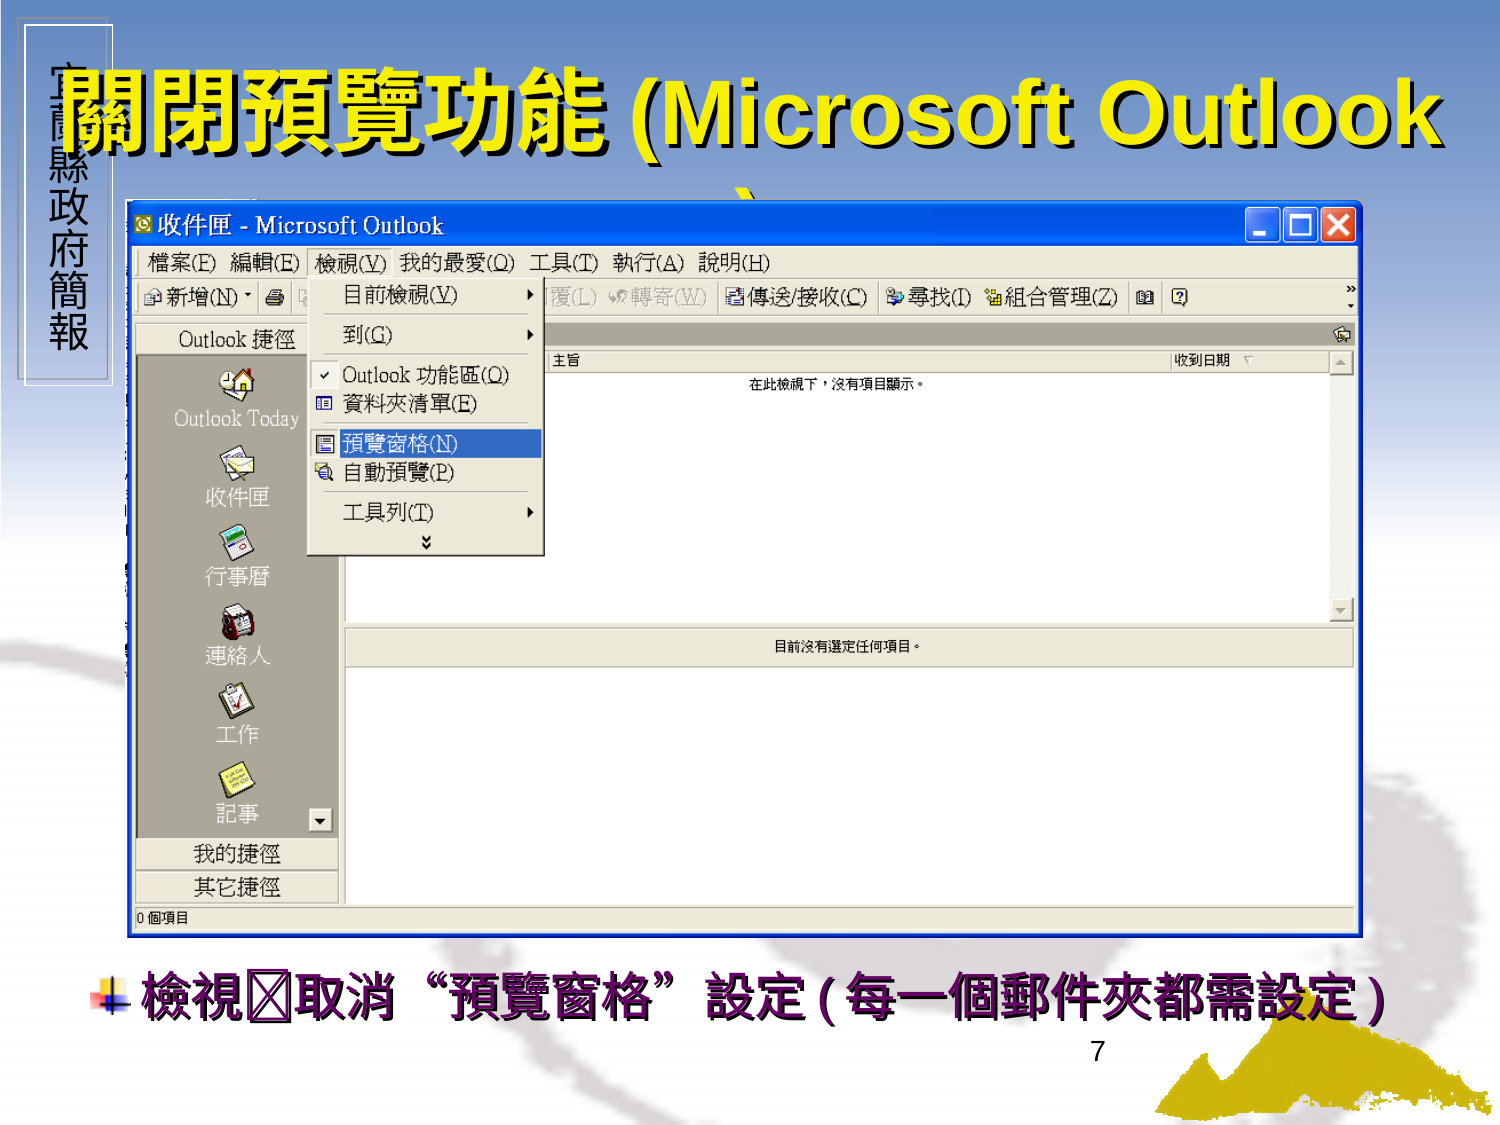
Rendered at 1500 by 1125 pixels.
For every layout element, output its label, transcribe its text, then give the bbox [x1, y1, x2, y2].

list 檢視取消“預覽窗格”設定(每一個郵件夾都需設定) [75, 962, 1426, 1075]
title 關閉預覽功能(Microsoft Outlook ) [37, 45, 1463, 233]
text_box [1074, 1075, 1426, 1103]
chart [125, 200, 1363, 938]
